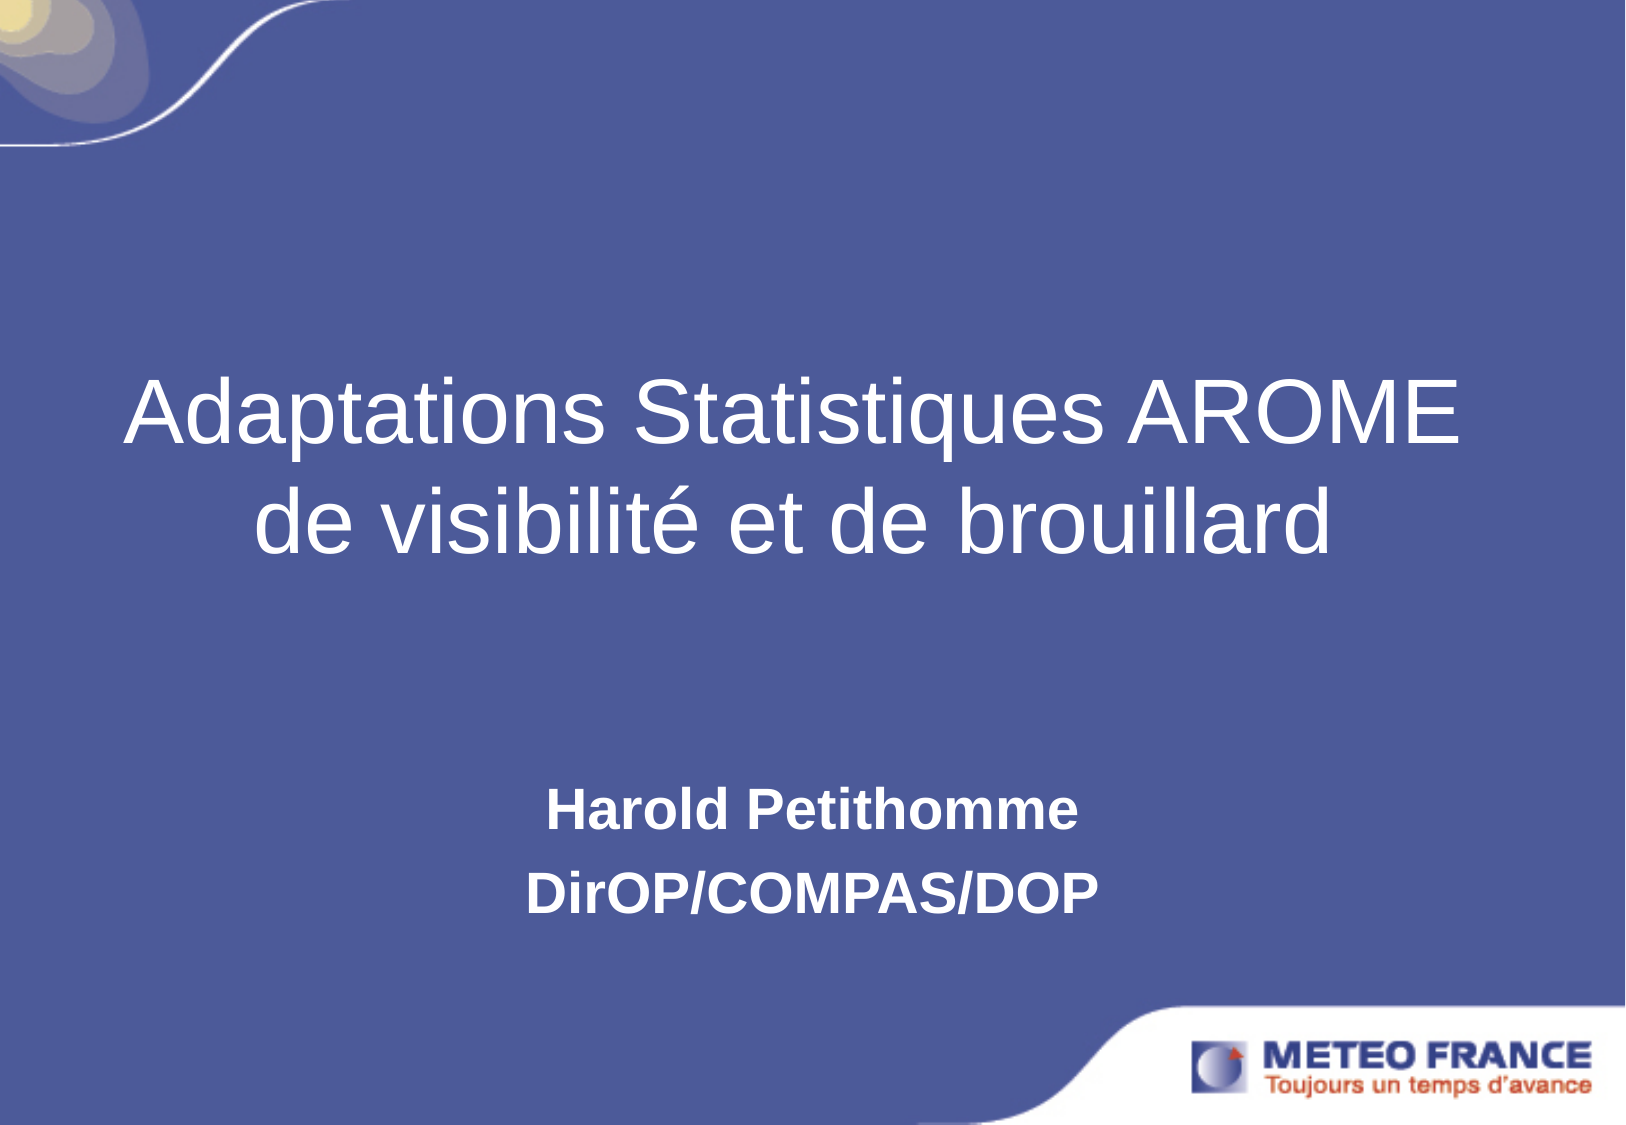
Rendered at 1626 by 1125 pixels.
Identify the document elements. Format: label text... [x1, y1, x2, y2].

picture [0, 0, 1626, 1125]
subtitle Harold Petithomme DirOP/COMPAS/DOP [243, 763, 1382, 941]
title Adaptations Statistiques AROME de visibilité et de brouillard [103, 196, 1485, 728]
